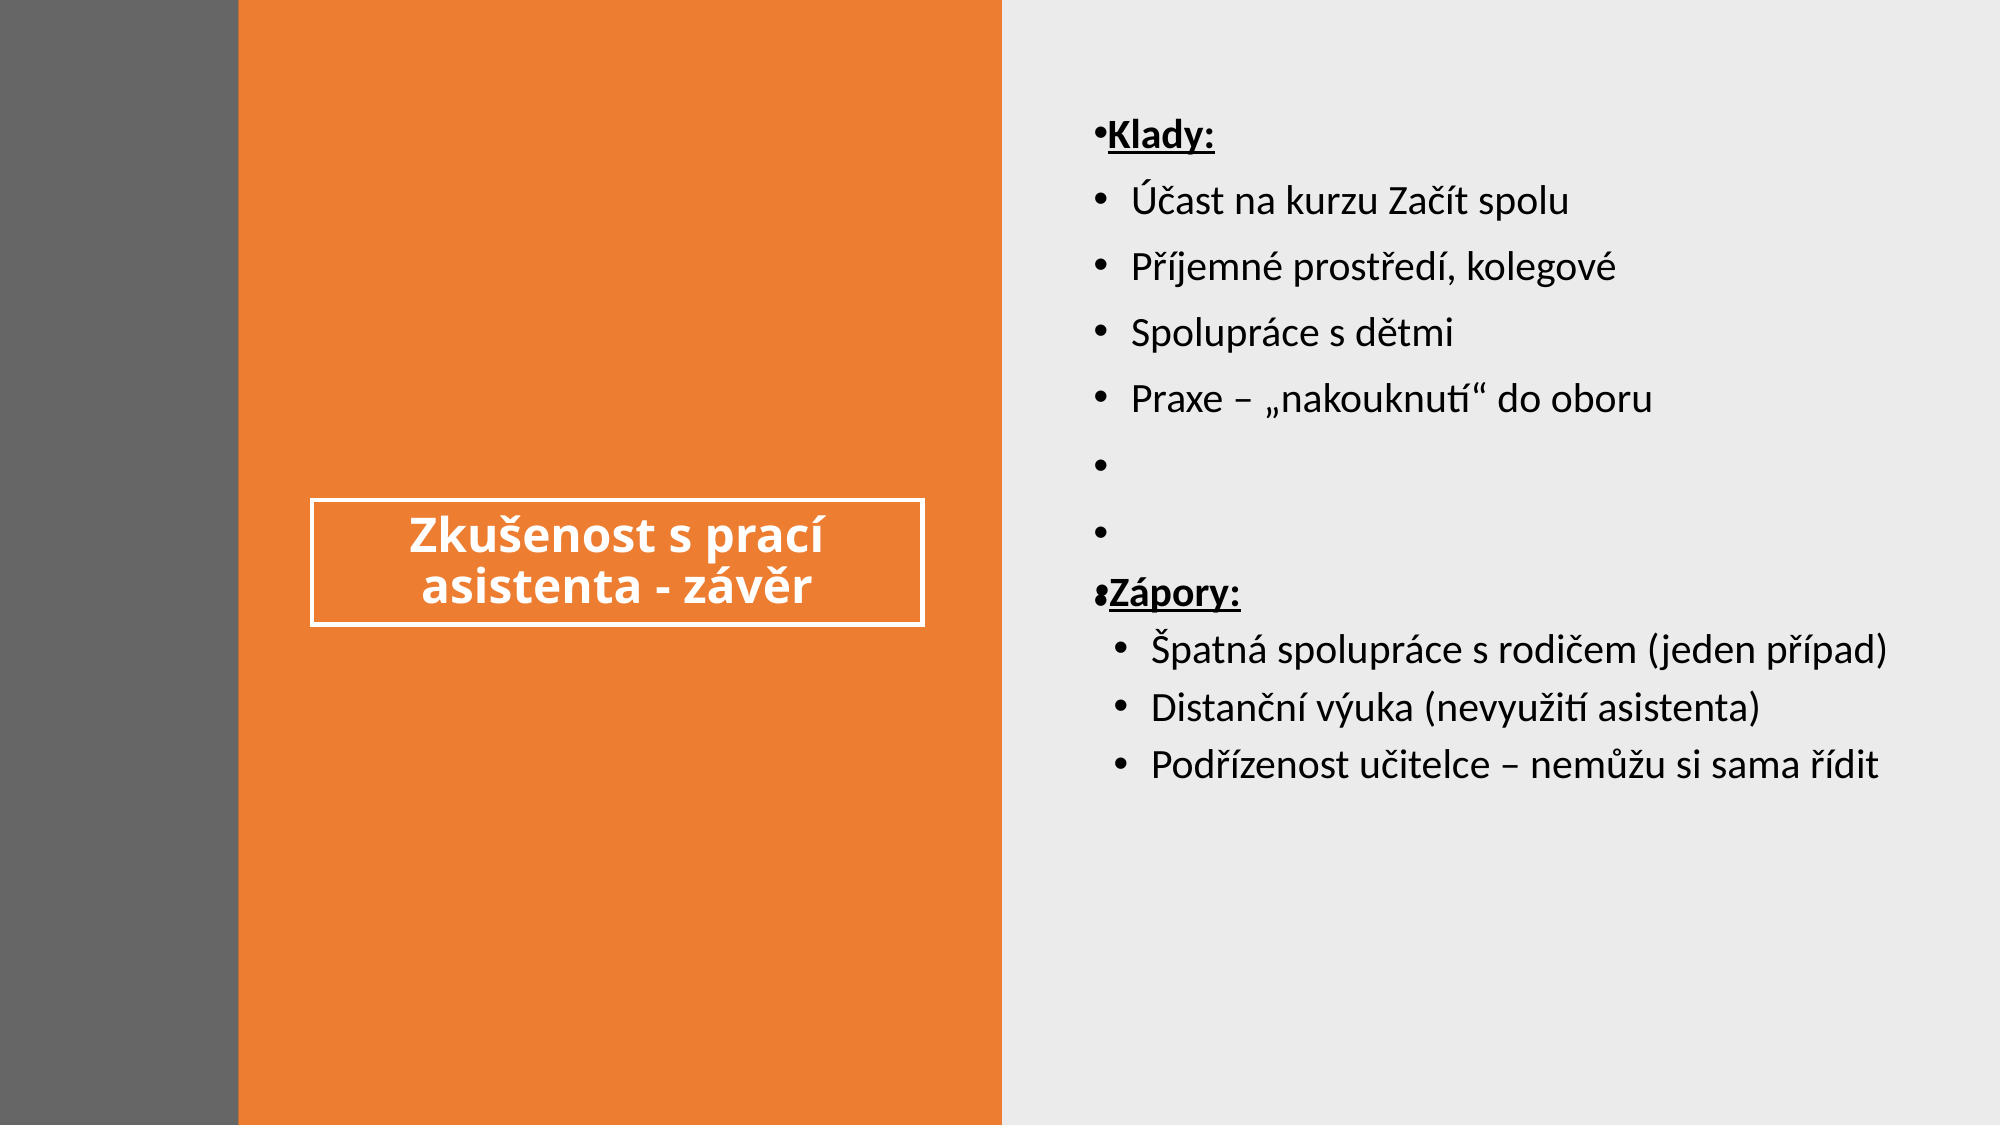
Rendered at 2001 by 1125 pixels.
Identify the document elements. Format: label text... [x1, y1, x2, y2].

title Zkušenost s prací asistenta - závěr [311, 500, 923, 625]
list Klady: Účast na kurzu Začít spolu Příjemné prostředí, kolegové Spolupráce s dětmi Praxe – „nakouknutí“ do oboru [1078, 104, 1908, 523]
text_box Zápory: Špatná spolupráce s rodičem (jeden případ) Distanční výuka (nevyužití asistenta) Podřízenost učitelce – nemůžu si sama řídit [1079, 562, 1908, 1021]
text_box [0, 0, 2000, 1125]
